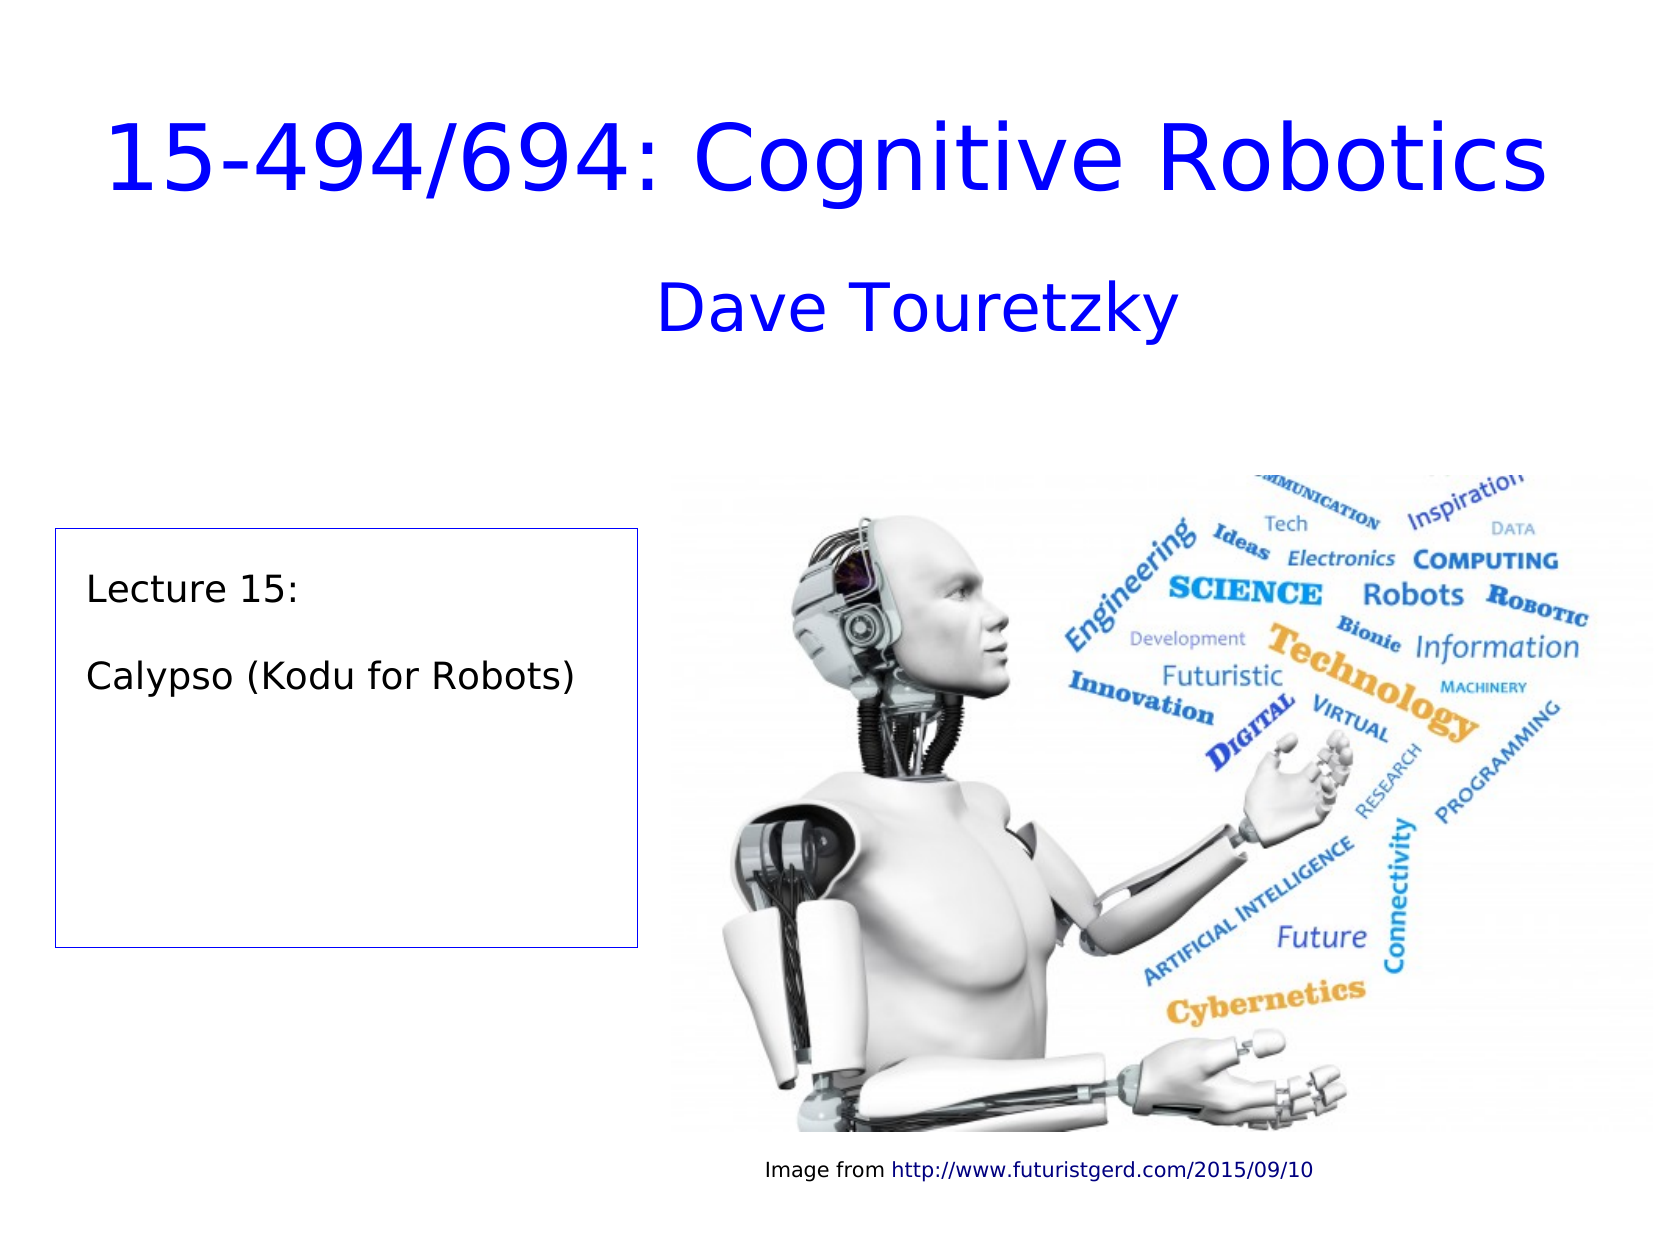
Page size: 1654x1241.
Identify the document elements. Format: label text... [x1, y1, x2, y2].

title 15-494/694: Cognitive Robotics [82, 105, 1571, 320]
text_box Dave Touretzky [525, 262, 1313, 356]
text_box Image from http://www.futuristgerd.com/2015/09/10 [750, 1150, 1576, 1190]
text_box Lecture 15: Calypso (Kodu for Robots) [71, 560, 601, 875]
picture [671, 475, 1654, 1132]
